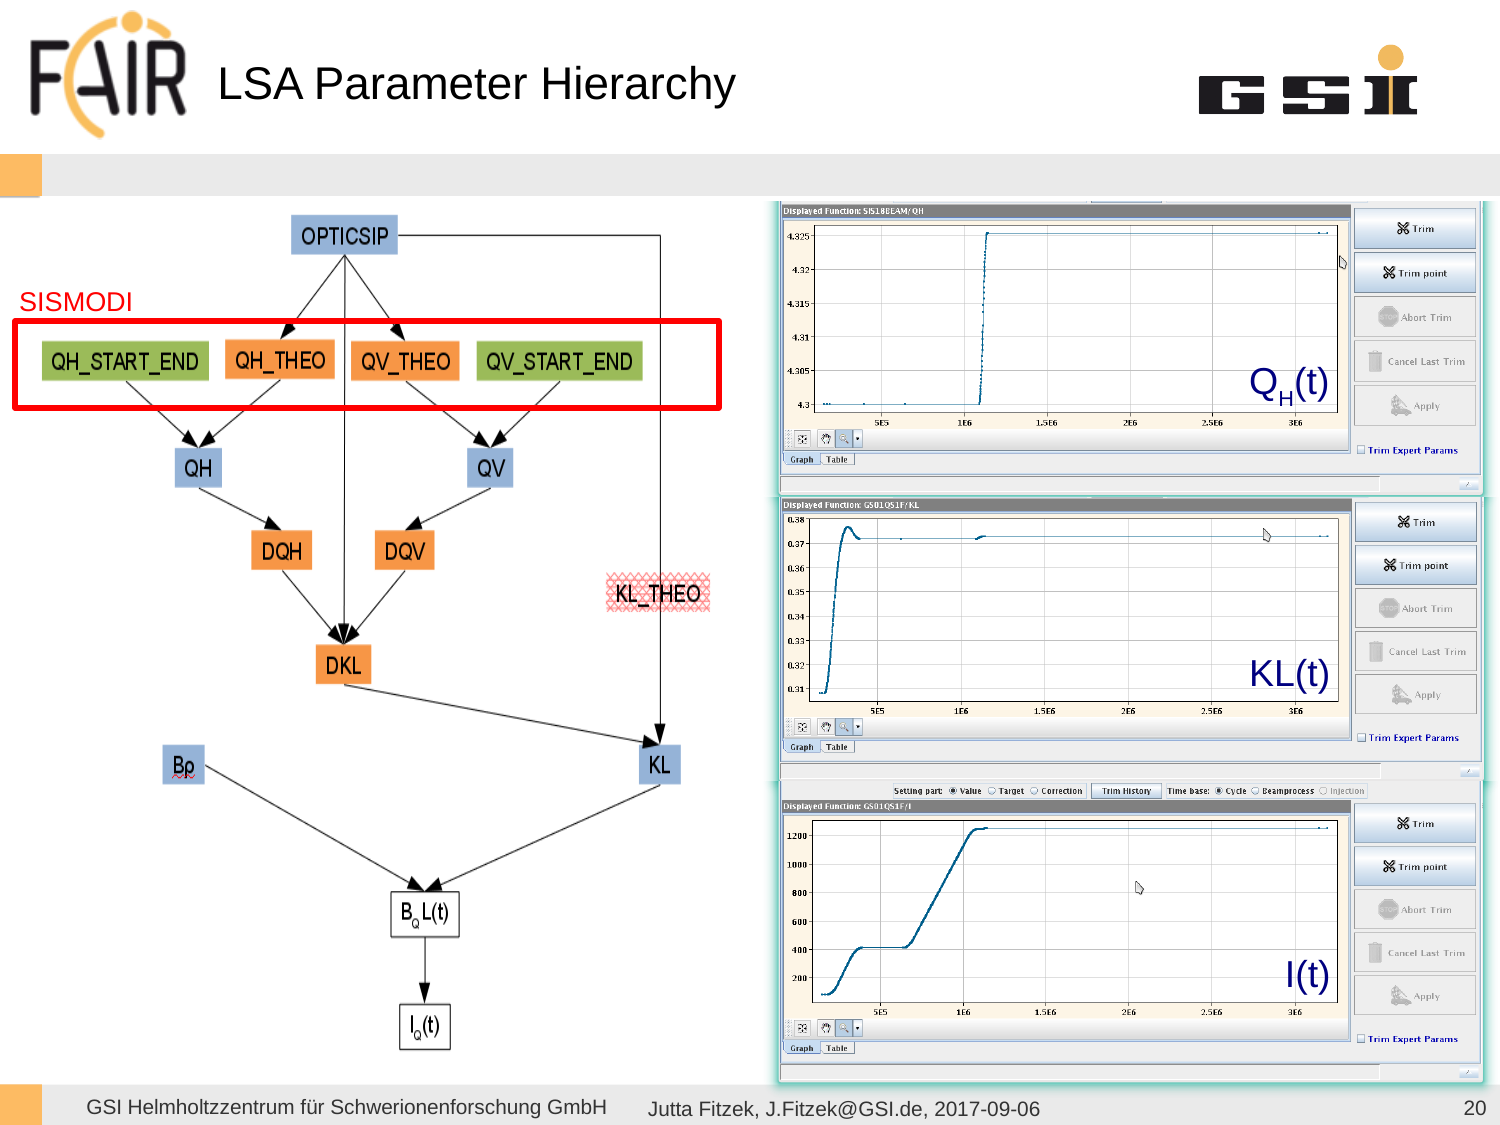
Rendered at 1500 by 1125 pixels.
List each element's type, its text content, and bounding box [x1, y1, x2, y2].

text_box SISMODI [4, 279, 236, 325]
title LSA Parameter Hierarchy [217, 20, 1109, 147]
picture [38, 210, 719, 318]
picture [38, 411, 719, 1065]
picture [753, 201, 1500, 1108]
picture [30, 9, 187, 141]
text_box QH(t) [1234, 353, 1354, 419]
text_box I(t) [1270, 946, 1358, 1003]
text_box KL(t) [1234, 644, 1358, 744]
picture [38, 324, 716, 405]
picture [1197, 42, 1419, 117]
